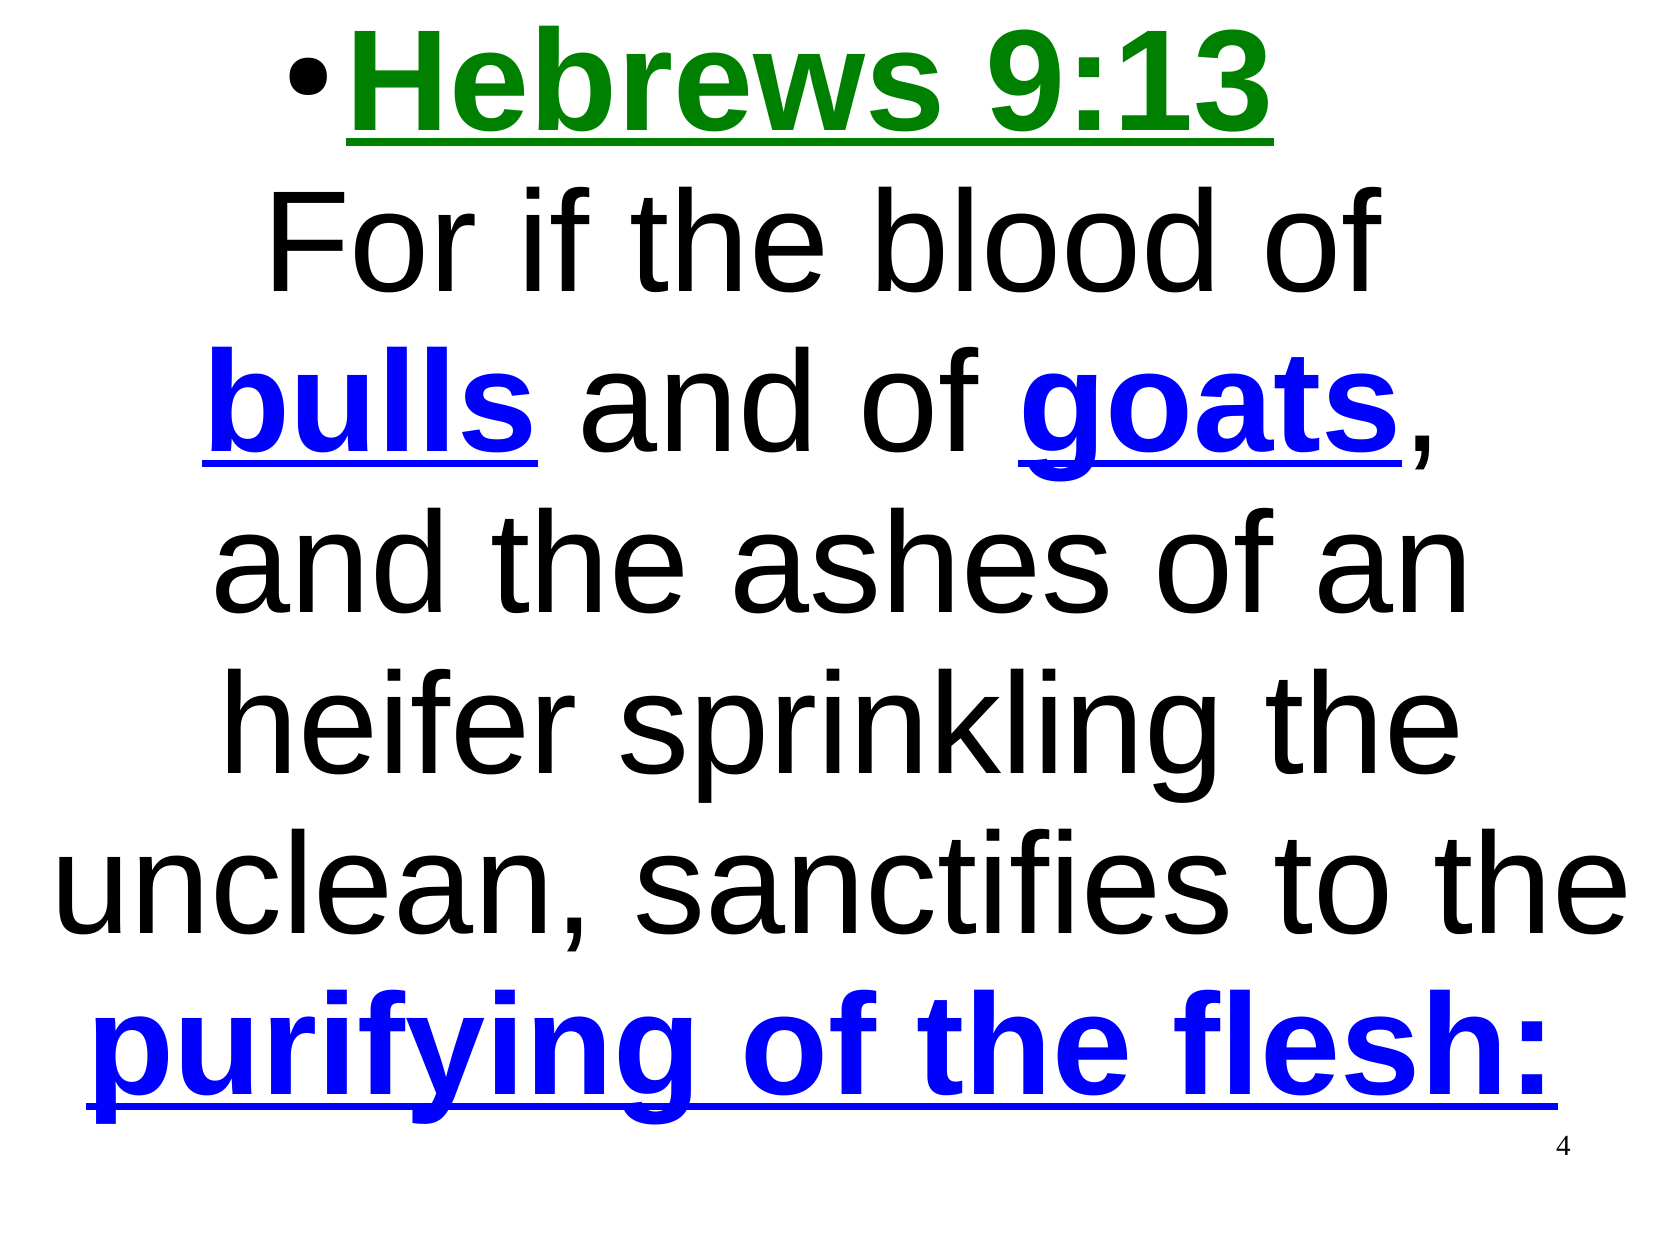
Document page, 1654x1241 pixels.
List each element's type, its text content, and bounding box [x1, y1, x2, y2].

list Hebrews 9:13 For if the blood of bulls and of goats, and the ashes of an heifer sprinkling the unclean, sanctifies to the purifying of the flesh: [0, 0, 1651, 1238]
